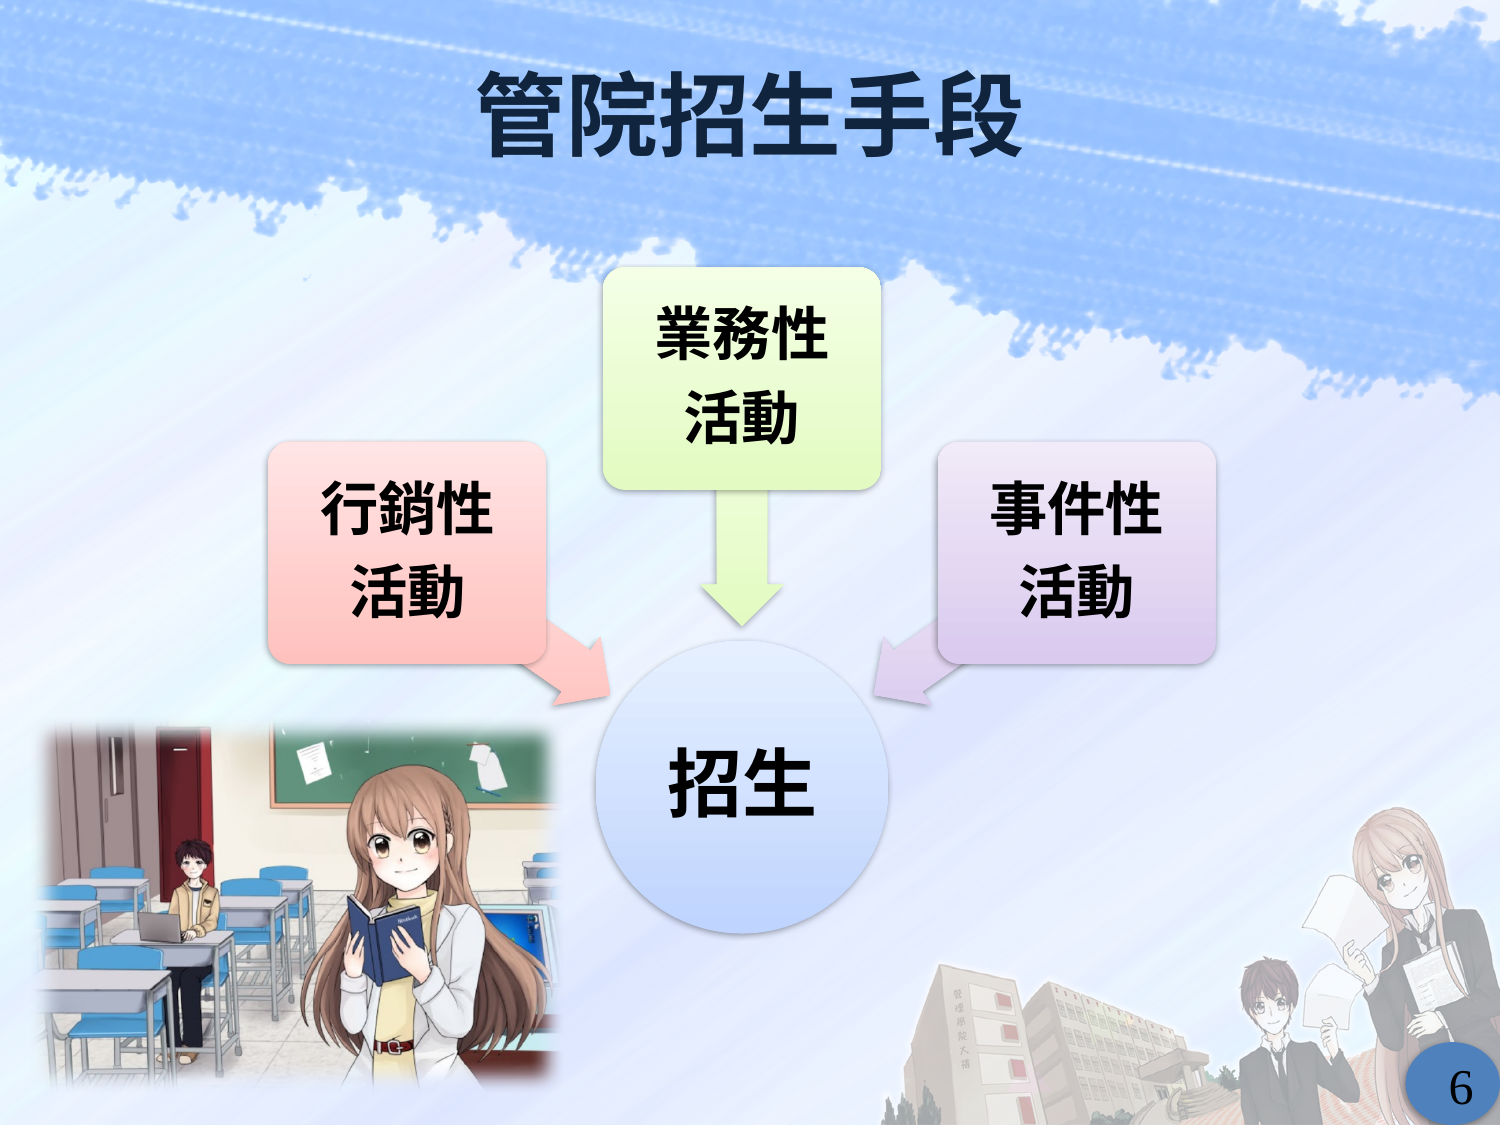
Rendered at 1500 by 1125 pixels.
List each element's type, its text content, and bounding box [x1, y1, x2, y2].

picture [29, 716, 565, 1094]
title 管院招生手段 [75, 19, 1425, 207]
text_box 業務性 活動 [602, 267, 882, 490]
text_box [523, 620, 611, 706]
text_box 招生 [595, 640, 889, 934]
text_box [1489, 1057, 1500, 1110]
text_box 行銷性 活動 [268, 441, 547, 665]
text_box [1432, 1042, 1473, 1046]
text_box [700, 490, 784, 627]
text_box [873, 620, 961, 706]
text_box 事件性 活動 [937, 441, 1216, 665]
text_box <編號> [1387, 1046, 1489, 1125]
